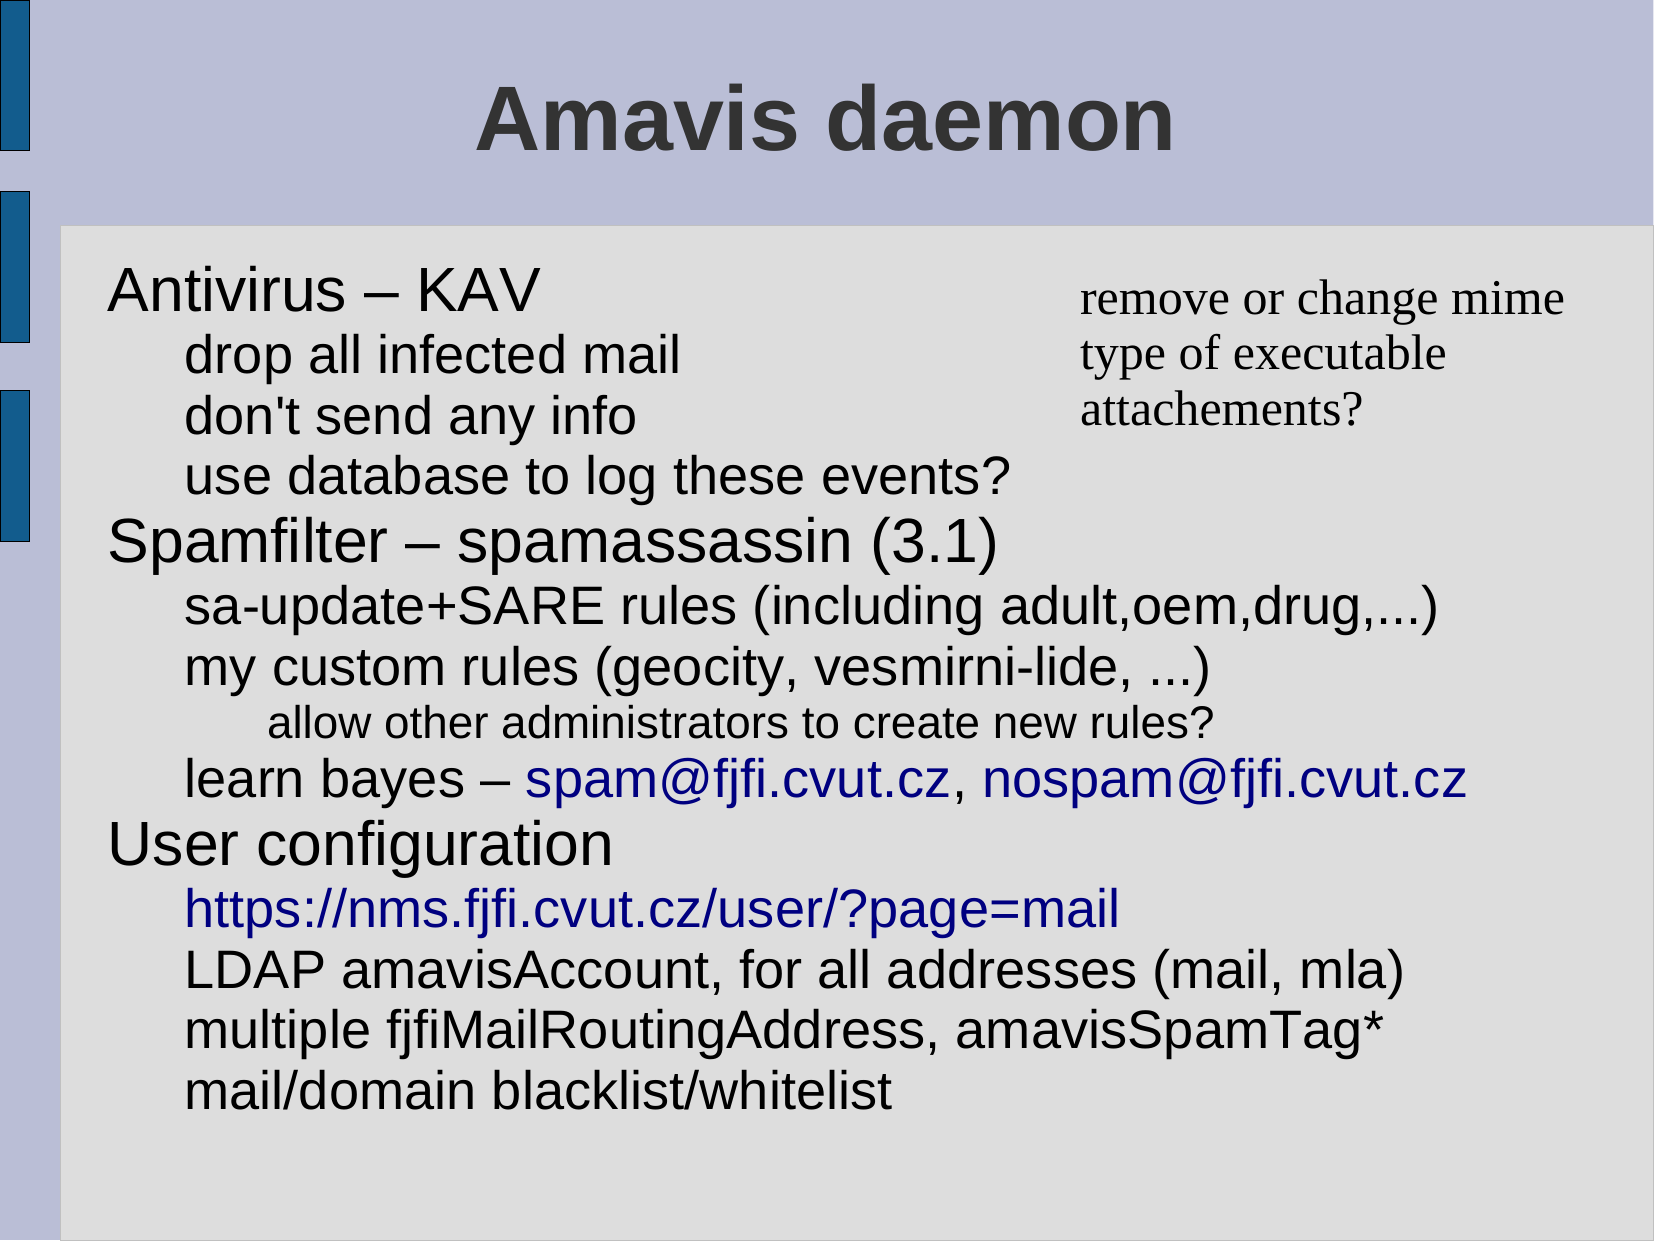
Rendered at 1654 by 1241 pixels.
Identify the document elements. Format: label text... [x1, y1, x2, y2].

list Antivirus – KAV drop all infected mail don't send any info use database to log these events? Spamfilter – spamassassin (3.1) sa-update+SARE rules (including adult,oem,drug,...) my custom rules (geocity, vesmirni-lide, ...) allow other administrators to create new rules? learn bayes – spam@fjfi.cvut.cz, nospam@fjfi.cvut.cz User configuration https://nms.fjfi.cvut.cz/user/?page=mail LDAP amavisAccount, for all addresses (mail, mla) multiple fjfiMailRoutingAddress, amavisSpamTag* mail/domain blacklist/whitelist [90, 255, 1561, 1192]
title Amavis daemon [120, 15, 1533, 223]
text_box remove or change mime type of executable attachements? [1080, 270, 1621, 452]
